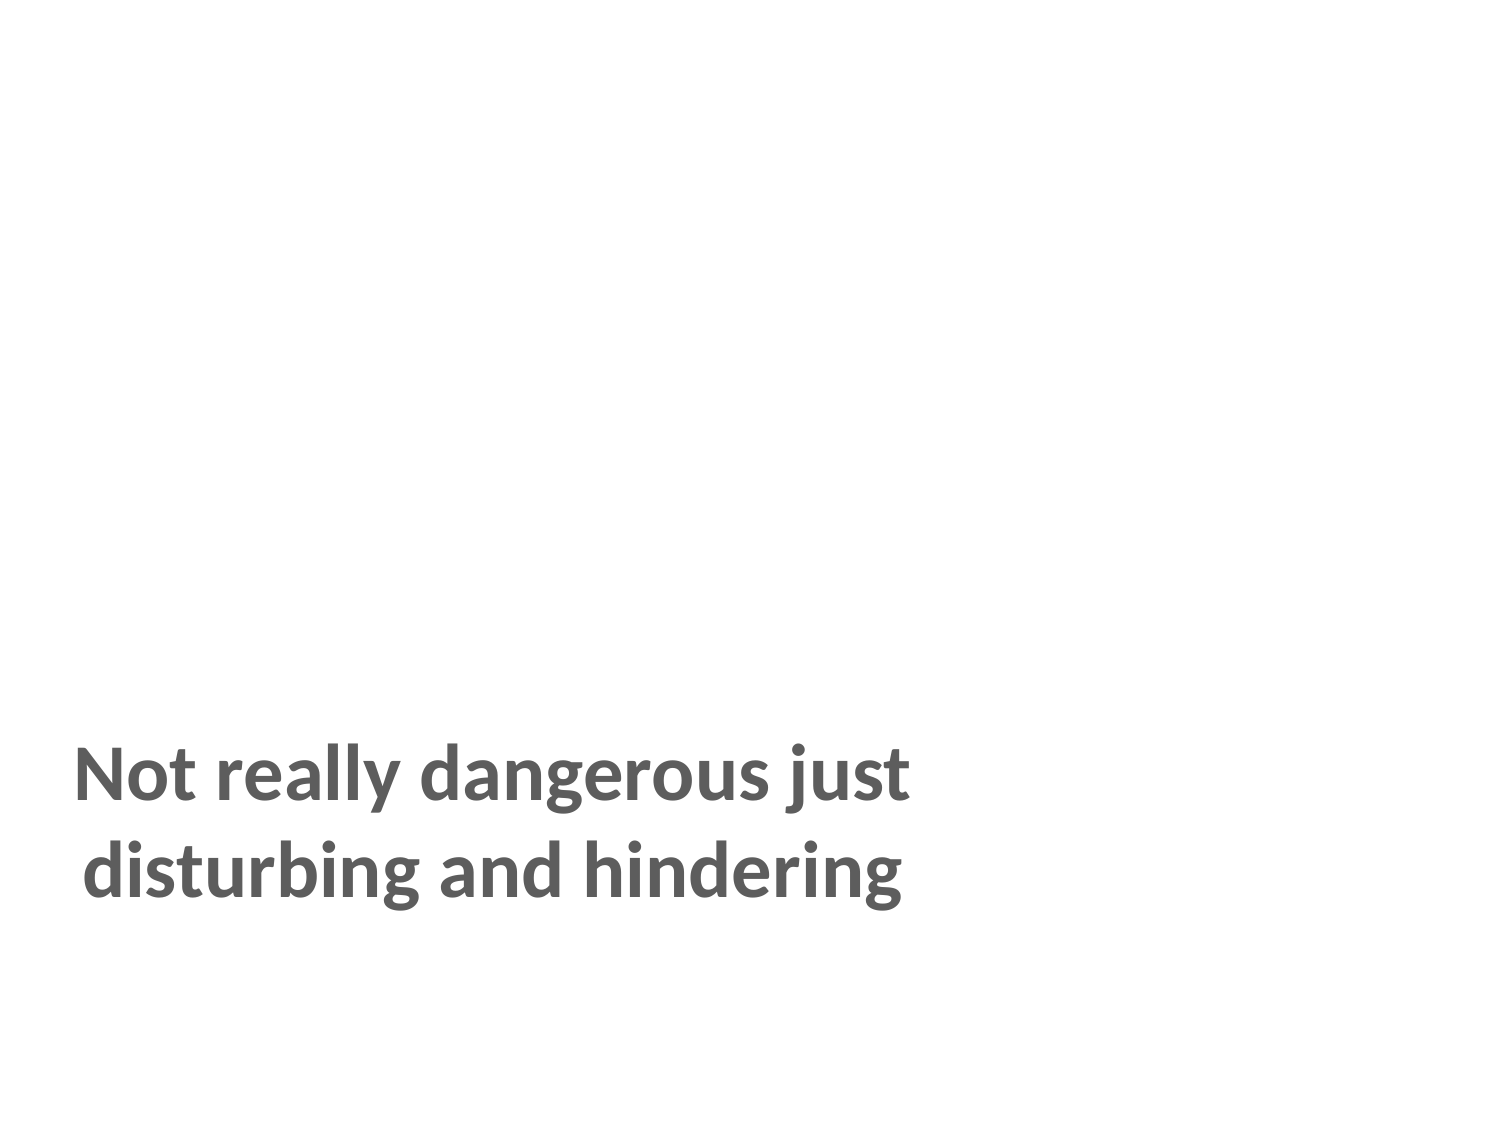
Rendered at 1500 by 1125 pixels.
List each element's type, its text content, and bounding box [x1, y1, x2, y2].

title Not really dangerous just disturbing and hindering [53, 680, 933, 953]
